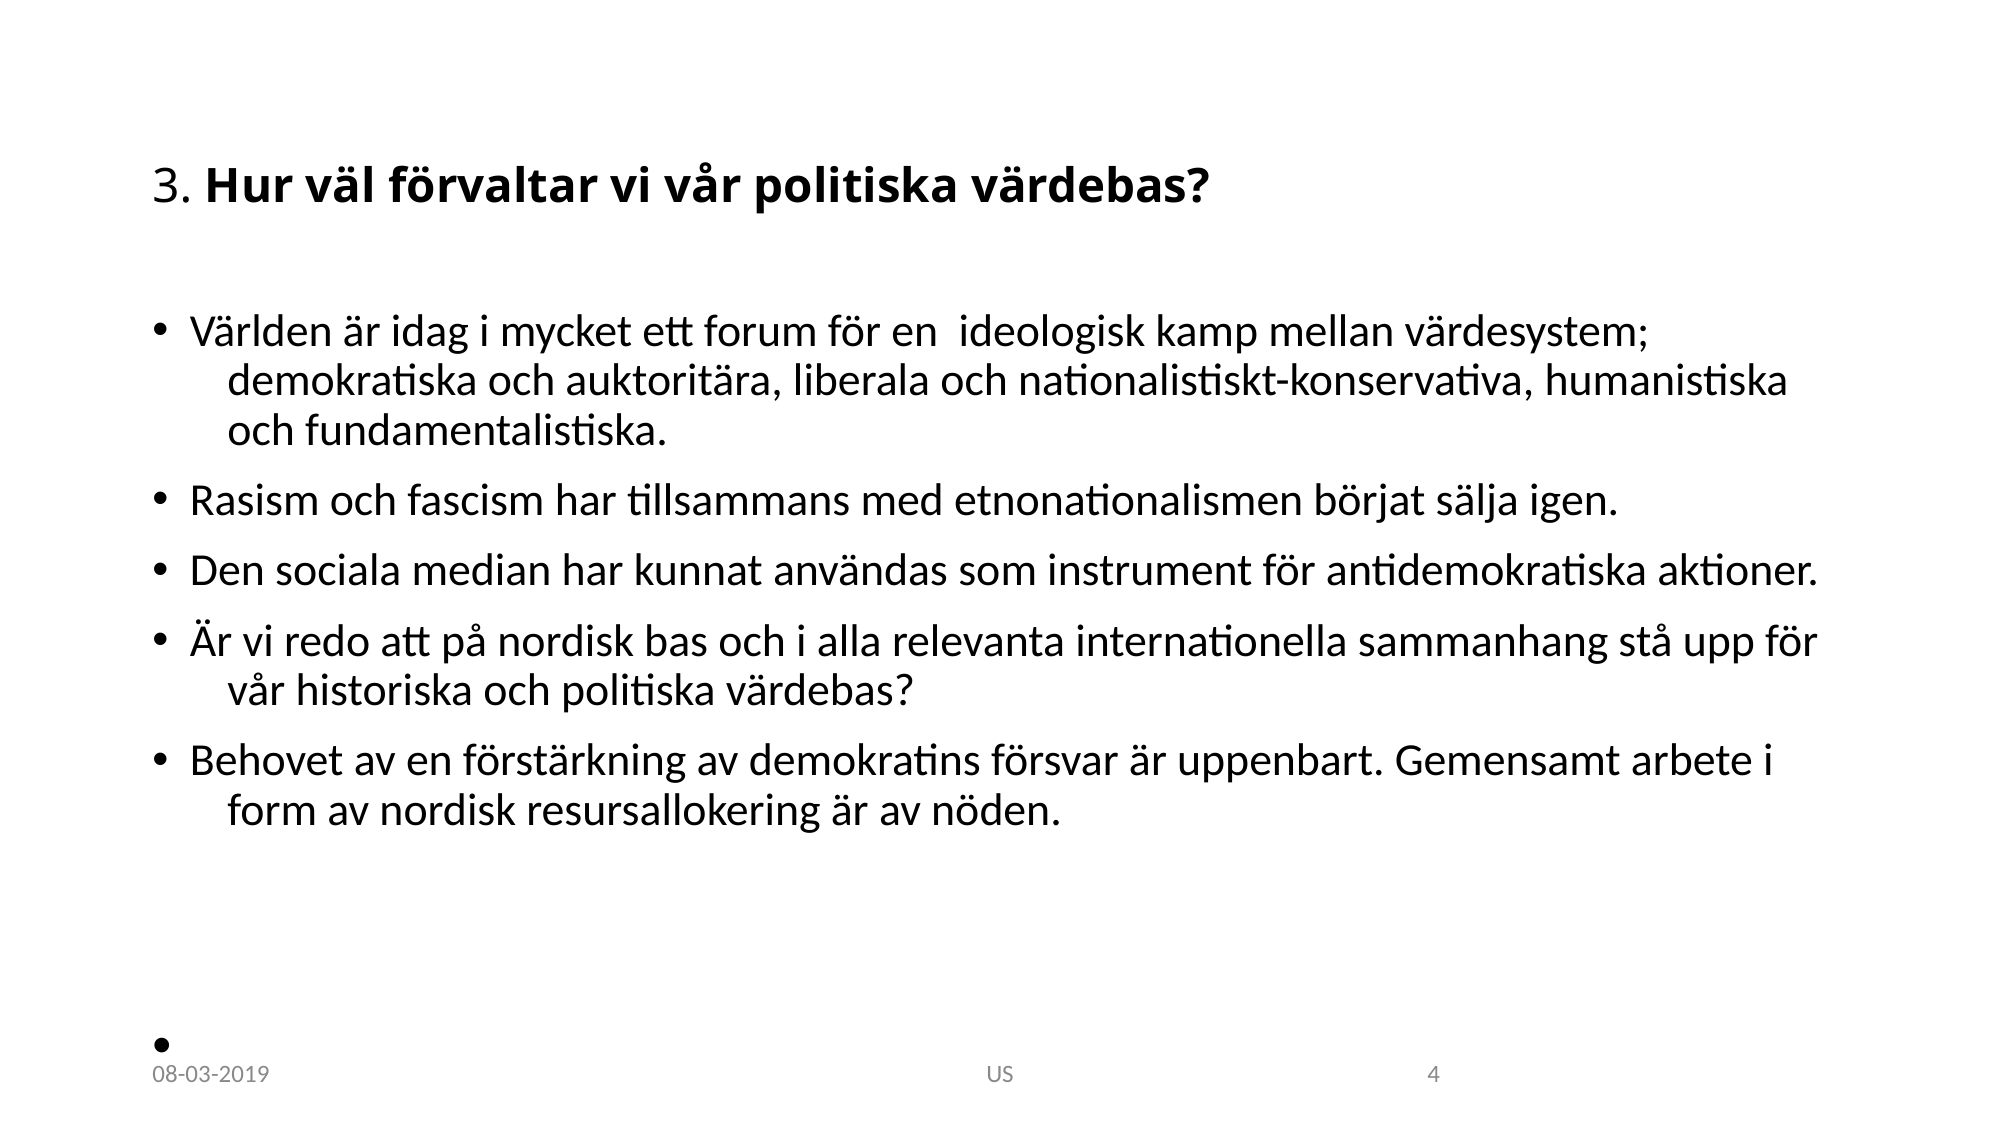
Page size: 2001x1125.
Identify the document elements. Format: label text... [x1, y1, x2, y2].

title 3. Hur väl förvaltar vi vår politiska värdebas? [137, 59, 1863, 278]
text_box US [662, 1042, 1338, 1103]
list Världen är idag i mycket ett forum för en ideologisk kamp mellan värdesystem; demokratiska och auktoritära, liberala och nationalistiskt-konservativa, humanistiska och fundamentalistiska. Rasism och fascism har tillsammans med etnonationalismen börjat sälja igen. Den sociala median har kunnat användas som instrument för antidemokratiska aktioner. Är vi redo att på nordisk bas och i alla relevanta internationella sammanhang stå upp för vår historiska och politiska värdebas? Behovet av en förstärkning av demokratins försvar är uppenbart. Gemensamt arbete i form av nordisk resursallokering är av nöden. [137, 299, 1863, 1014]
text_box [1412, 1042, 1863, 1103]
text_box 08-03-2019 [137, 1042, 588, 1103]
